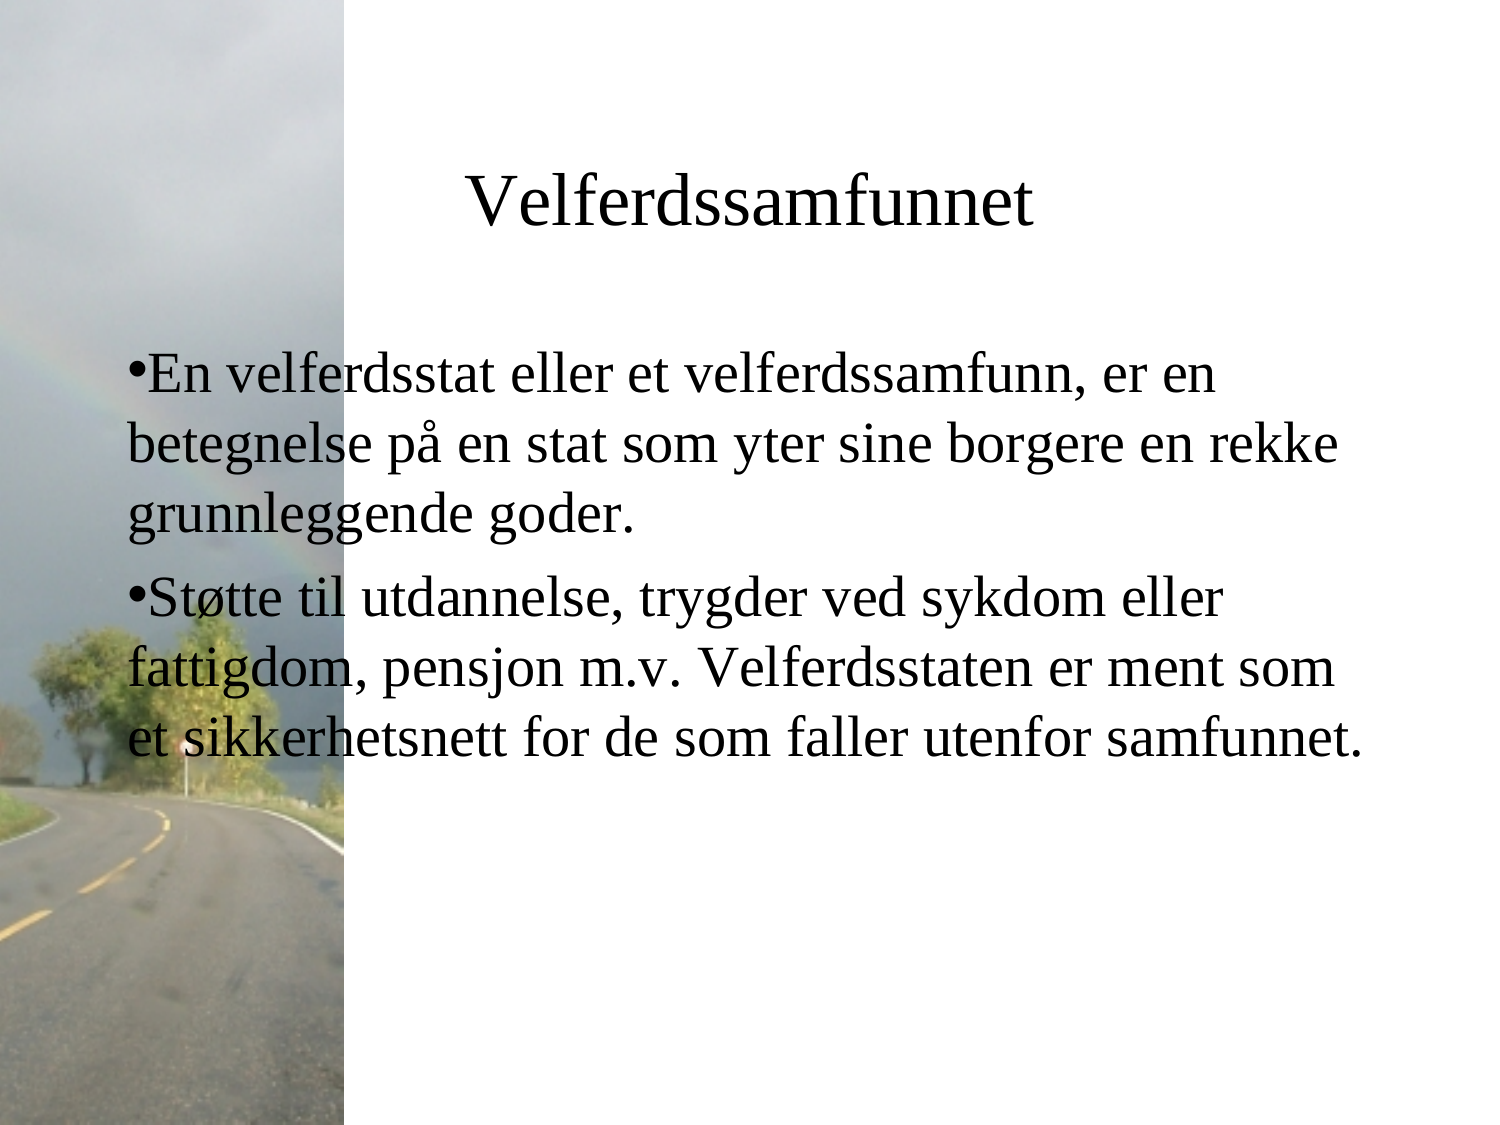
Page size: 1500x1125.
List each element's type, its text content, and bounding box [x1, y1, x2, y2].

subtitle En velferdsstat eller et velferdssamfunn, er en betegnelse på en stat som yter sine borgere en rekke grunnleggende goder. Støtte til utdannelse, trygder ved sykdom eller fattigdom, pensjon m.v. Velferdsstaten er ment som et sikkerhetsnett for de som faller utenfor samfunnet. [112, 326, 1388, 929]
title Velferdssamfunnet [112, 101, 1388, 290]
picture [0, 0, 344, 1125]
